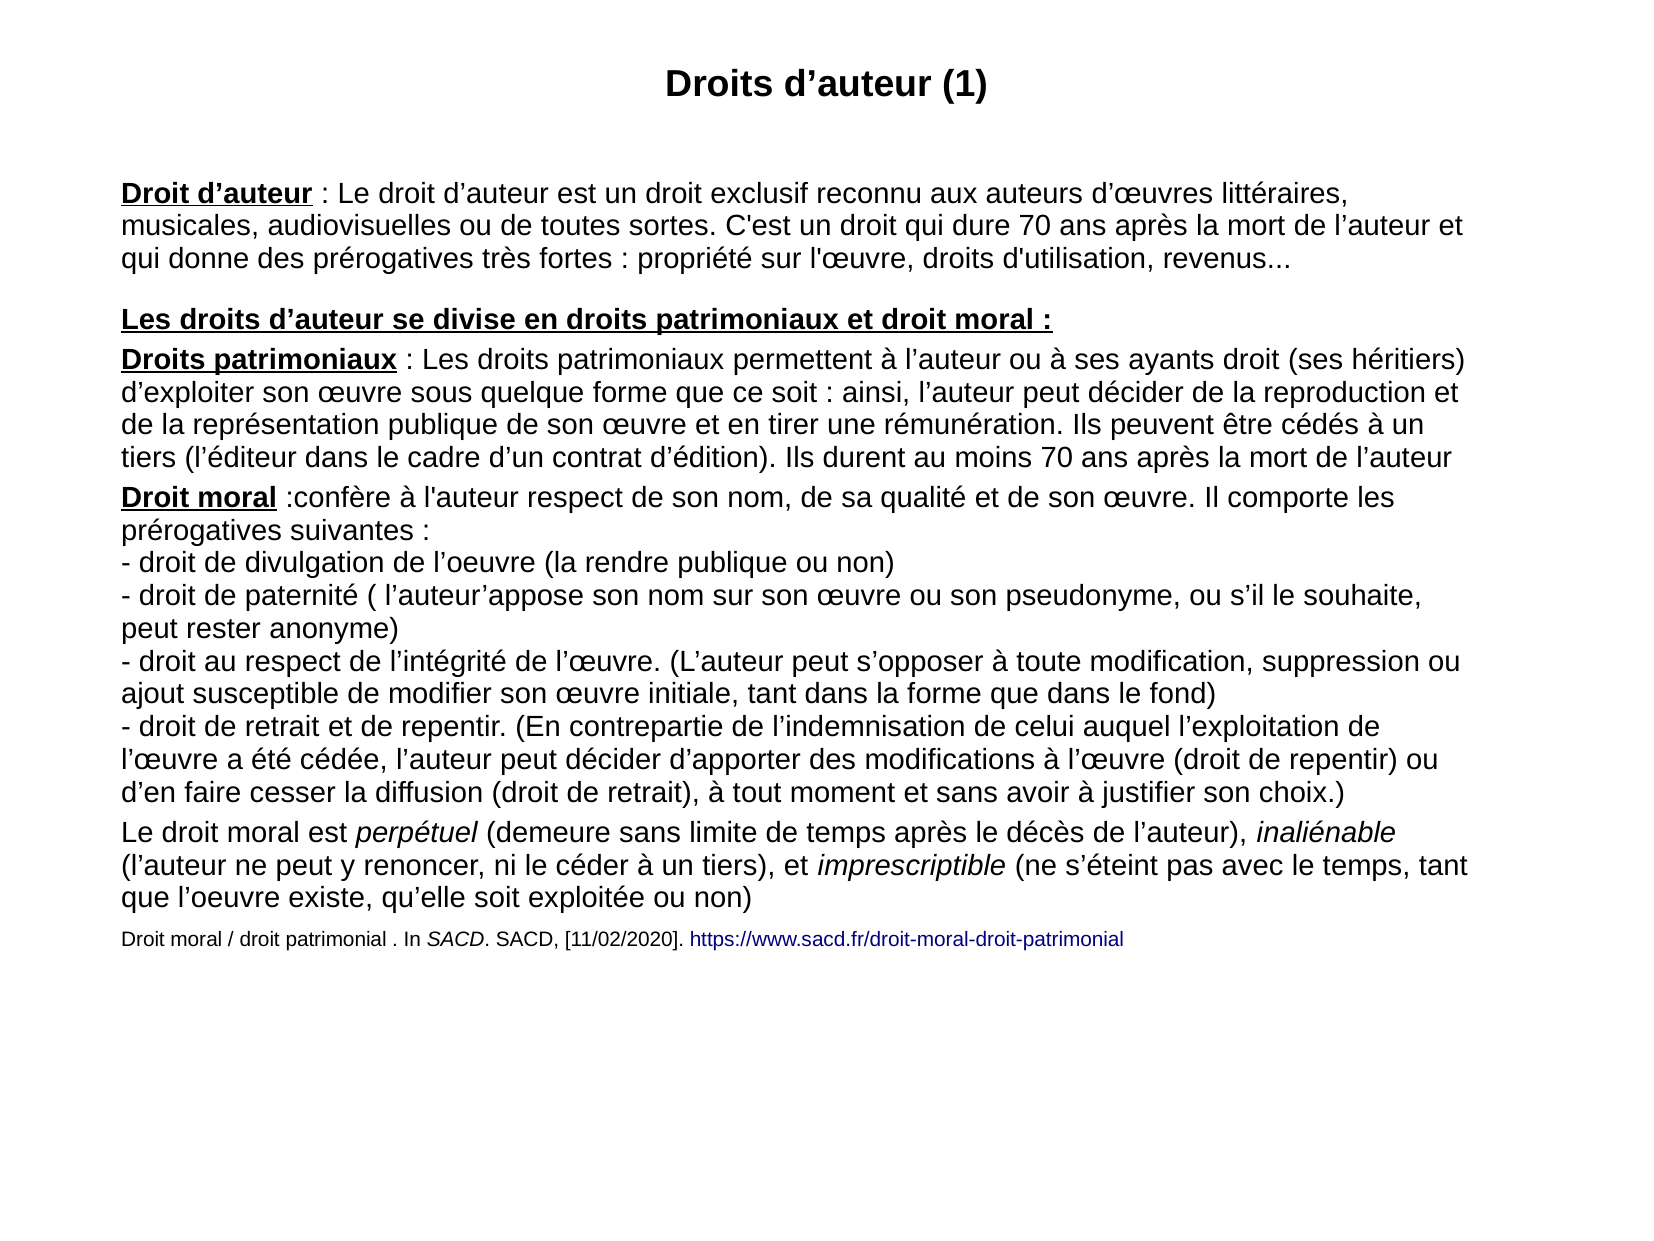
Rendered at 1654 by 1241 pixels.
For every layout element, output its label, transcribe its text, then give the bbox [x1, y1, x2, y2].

title Droits d’auteur (1) [82, 49, 1571, 119]
text_box Droit d’auteur : Le droit d’auteur est un droit exclusif reconnu aux auteurs d’œuvres littéraires, musicales, audiovisuelles ou de toutes sortes. C'est un droit qui dure 70 ans après la mort de l’auteur et qui donne des prérogatives très fortes : propriété sur l'œuvre, droits d'utilisation, revenus... Les droits d’auteur se divise en droits patrimoniaux et droit moral : Droits patrimoniaux : Les droits patrimoniaux permettent à l’auteur ou à ses ayants droit (ses héritiers) d’exploiter son œuvre sous quelque forme que ce soit : ainsi, l’auteur peut décider de la reproduction et de la représentation publique de son œuvre et en tirer une rémunération. Ils peuvent être cédés à un tiers (l’éditeur dans le cadre d’un contrat d’édition). Ils durent au moins 70 ans après la mort de l’auteur Droit moral :confère à l'auteur respect de son nom, de sa qualité et de son œuvre. Il comporte les prérogatives suivantes : - droit de divulgation de l’oeuvre (la rendre publique ou non) - droit de paternité ( l’auteur’appose son nom sur son œuvre ou son pseudonyme, ou s’il le souhaite, peut rester anonyme) - droit au respect de l’intégrité de l’œuvre. (L’auteur peut s’opposer à toute modification, suppression ou ajout susceptible de modifier son œuvre initiale, tant dans la forme que dans le fond) - droit de retrait et de repentir. (En contrepartie de l’indemnisation de celui auquel l’exploitation de l’œuvre a été cédée, l’auteur peut décider d’apporter des modifications à l’œuvre (droit de repentir) ou d’en faire cesser la diffusion (droit de retrait), à tout moment et sans avoir à justifier son choix.) Le droit moral est perpétuel (demeure sans limite de temps après le décès de l’auteur), inaliénable (l’auteur ne peut y renoncer, ni le céder à un tiers), et imprescriptible (ne s’éteint pas avec le temps, tant que l’oeuvre existe, qu’elle soit exploitée ou non) Droit moral / droit patrimonial . In SACD. SACD, [11/02/2020]. https://www.sacd.fr/droit-moral-droit-patrimonial [106, 169, 1489, 992]
